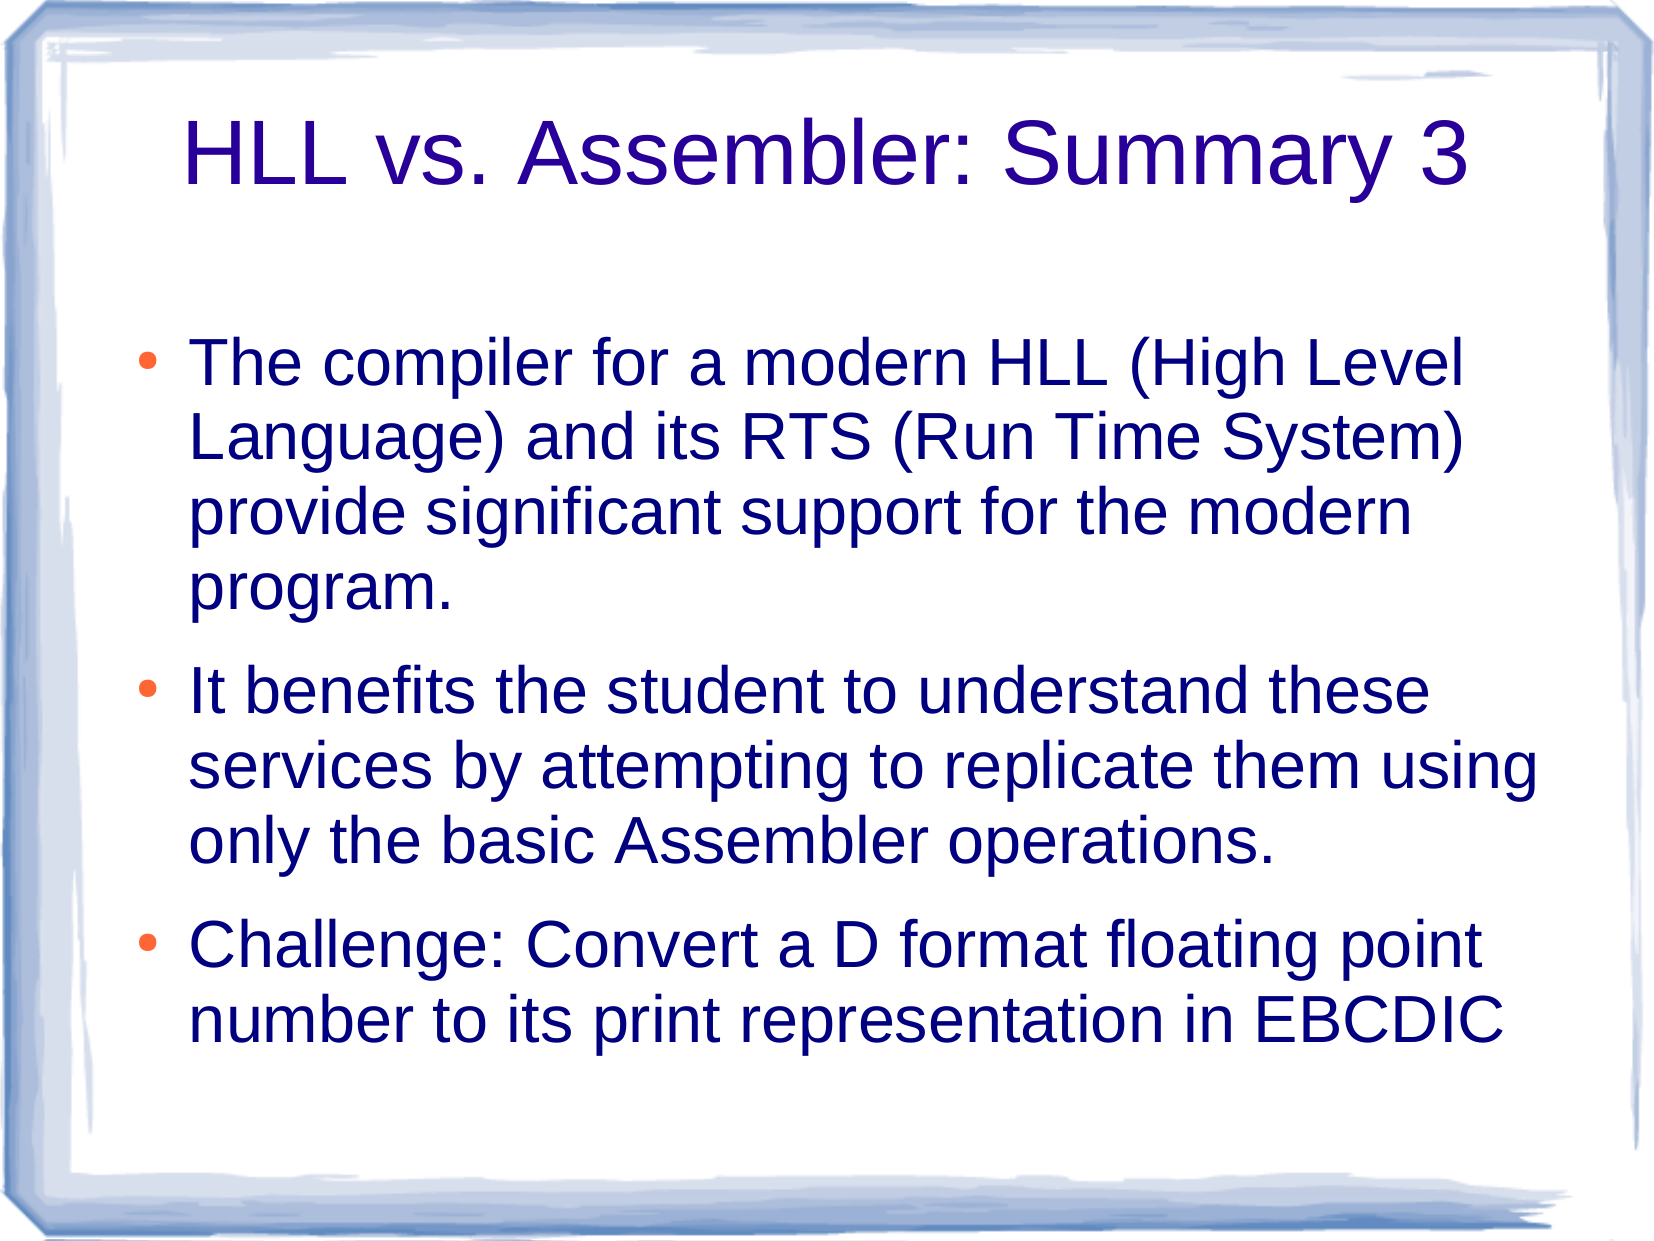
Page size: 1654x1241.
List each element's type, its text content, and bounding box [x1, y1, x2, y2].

picture [0, 0, 1654, 1241]
title HLL vs. Assembler: Summary 3 [82, 56, 1571, 250]
list The compiler for a modern HLL (High Level Language) and its RTS (Run Time System) provide significant support for the modern program. It benefits the student to understand these services by attempting to replicate them using only the basic Assembler operations. Challenge: Convert a D format floating point number to its print representation in EBCDIC [118, 324, 1571, 1057]
